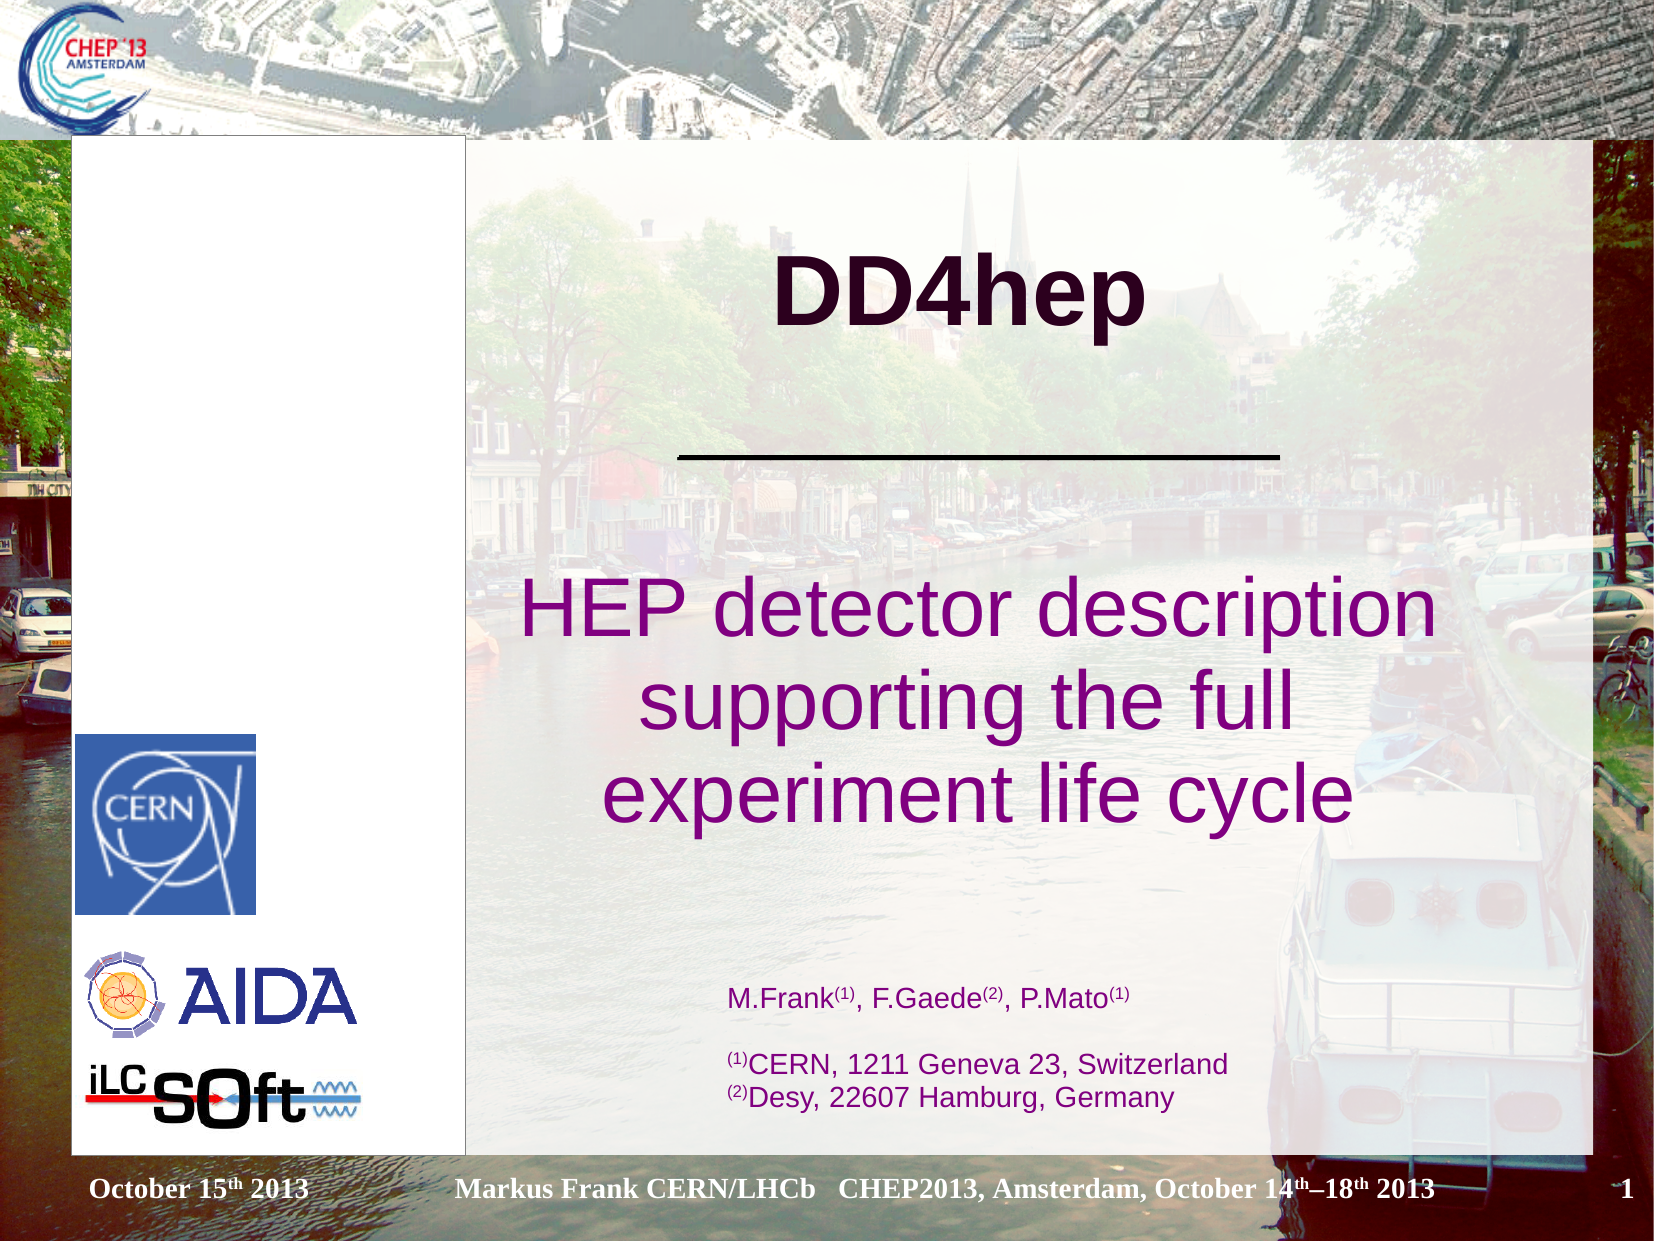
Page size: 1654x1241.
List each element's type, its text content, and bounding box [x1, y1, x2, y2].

subtitle _____________ HEP detector description supporting the full experiment life cycle [390, 374, 1569, 841]
text_box [71, 135, 466, 1156]
picture [0, 0, 1654, 1241]
title DD4hep [375, 187, 1546, 395]
text_box M.Frank(1), F.Gaede(2), P.Mato(1) (1)CERN, 1211 Geneva 23, Switzerland (2)Desy, 22607 Hamburg, Germany [712, 975, 1246, 1121]
